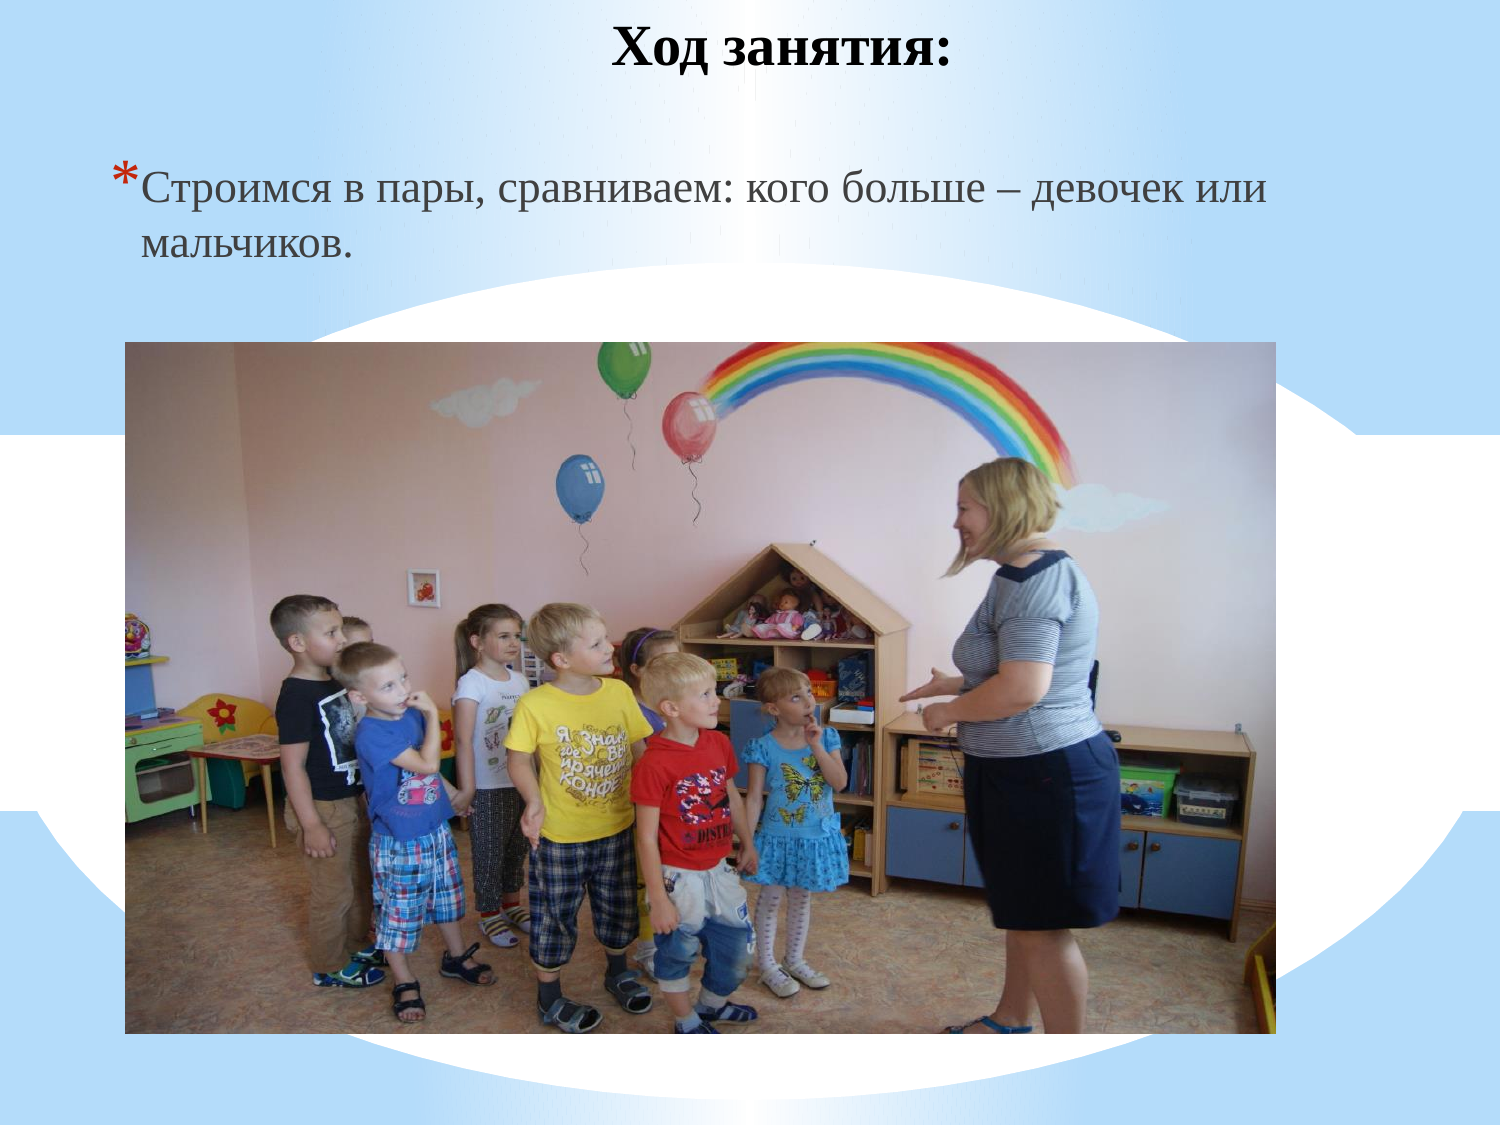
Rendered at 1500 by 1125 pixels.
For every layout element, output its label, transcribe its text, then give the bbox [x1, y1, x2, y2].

title Ход занятия: [253, 0, 1313, 149]
picture [125, 342, 1276, 1034]
list Строимся в пары, сравниваем: кого больше – девочек или мальчиков. [88, 149, 1436, 232]
